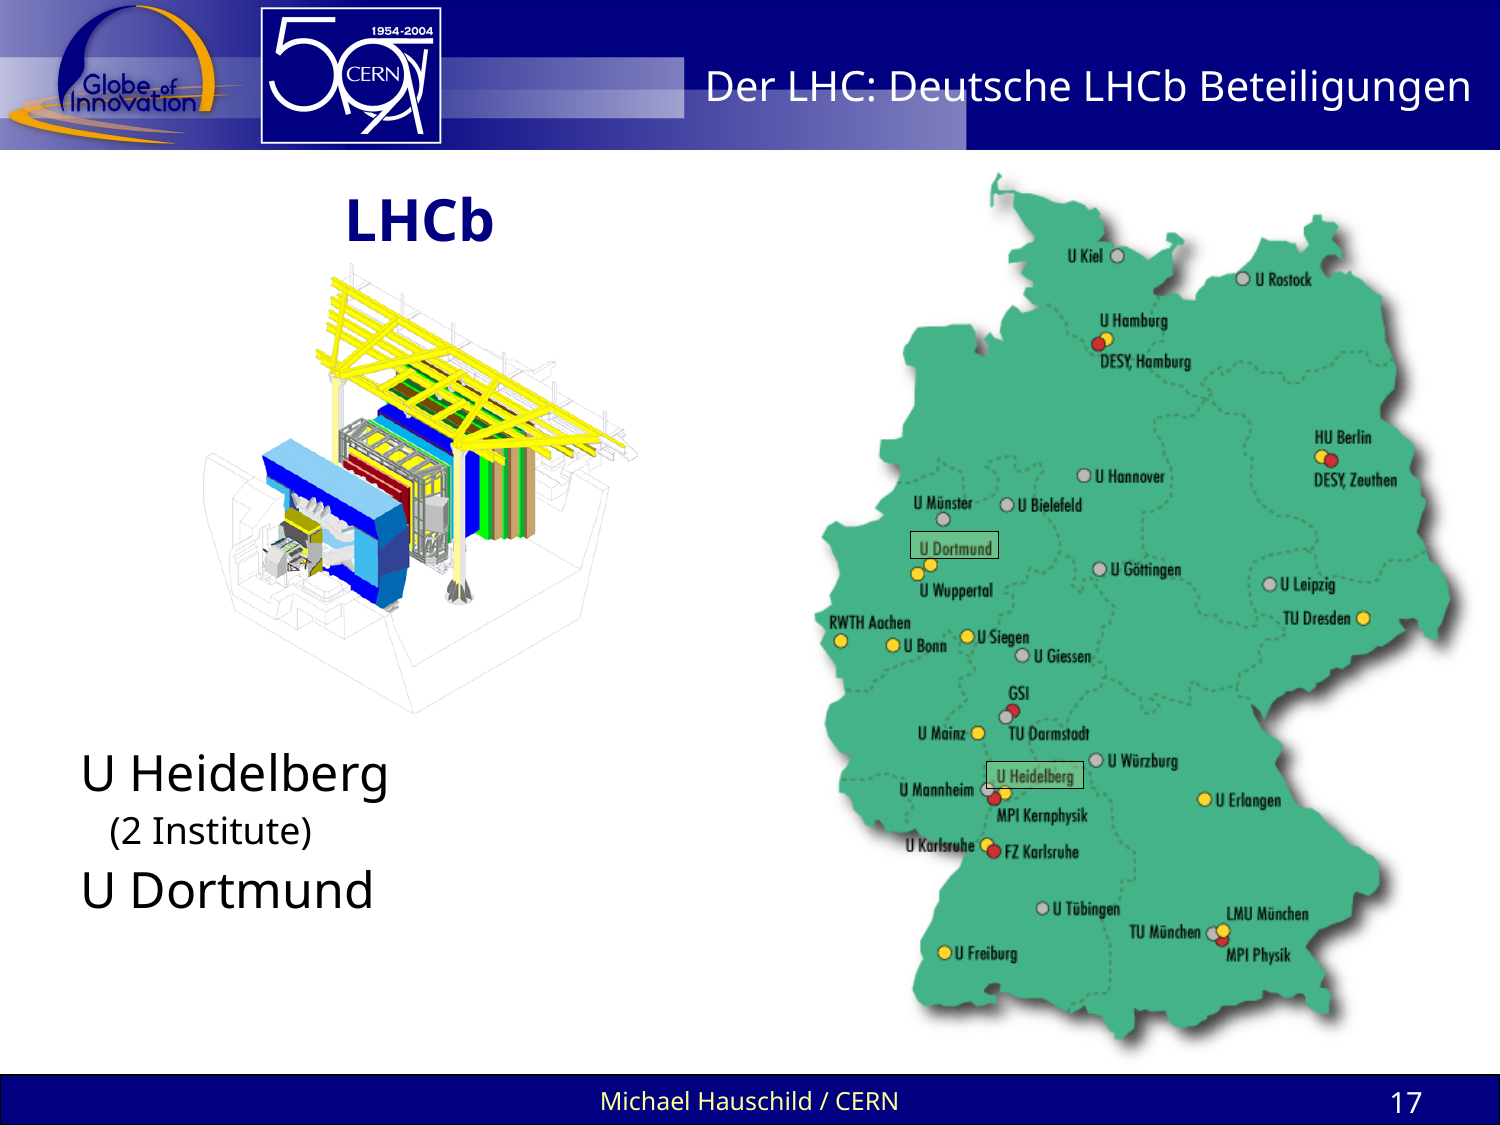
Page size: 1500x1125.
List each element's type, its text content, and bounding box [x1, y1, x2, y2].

picture [203, 263, 638, 715]
text_box U Heidelberg (2 Institute) U Dortmund [80, 737, 372, 903]
text_box [986, 761, 1084, 789]
text_box [62, 1049, 376, 1125]
picture [731, 153, 1485, 1072]
picture [0, 0, 1500, 150]
text_box [910, 531, 999, 559]
text_box LHCb [344, 179, 500, 252]
text_box Der LHC: Deutsche LHCb Beteiligungen [689, 50, 1371, 126]
